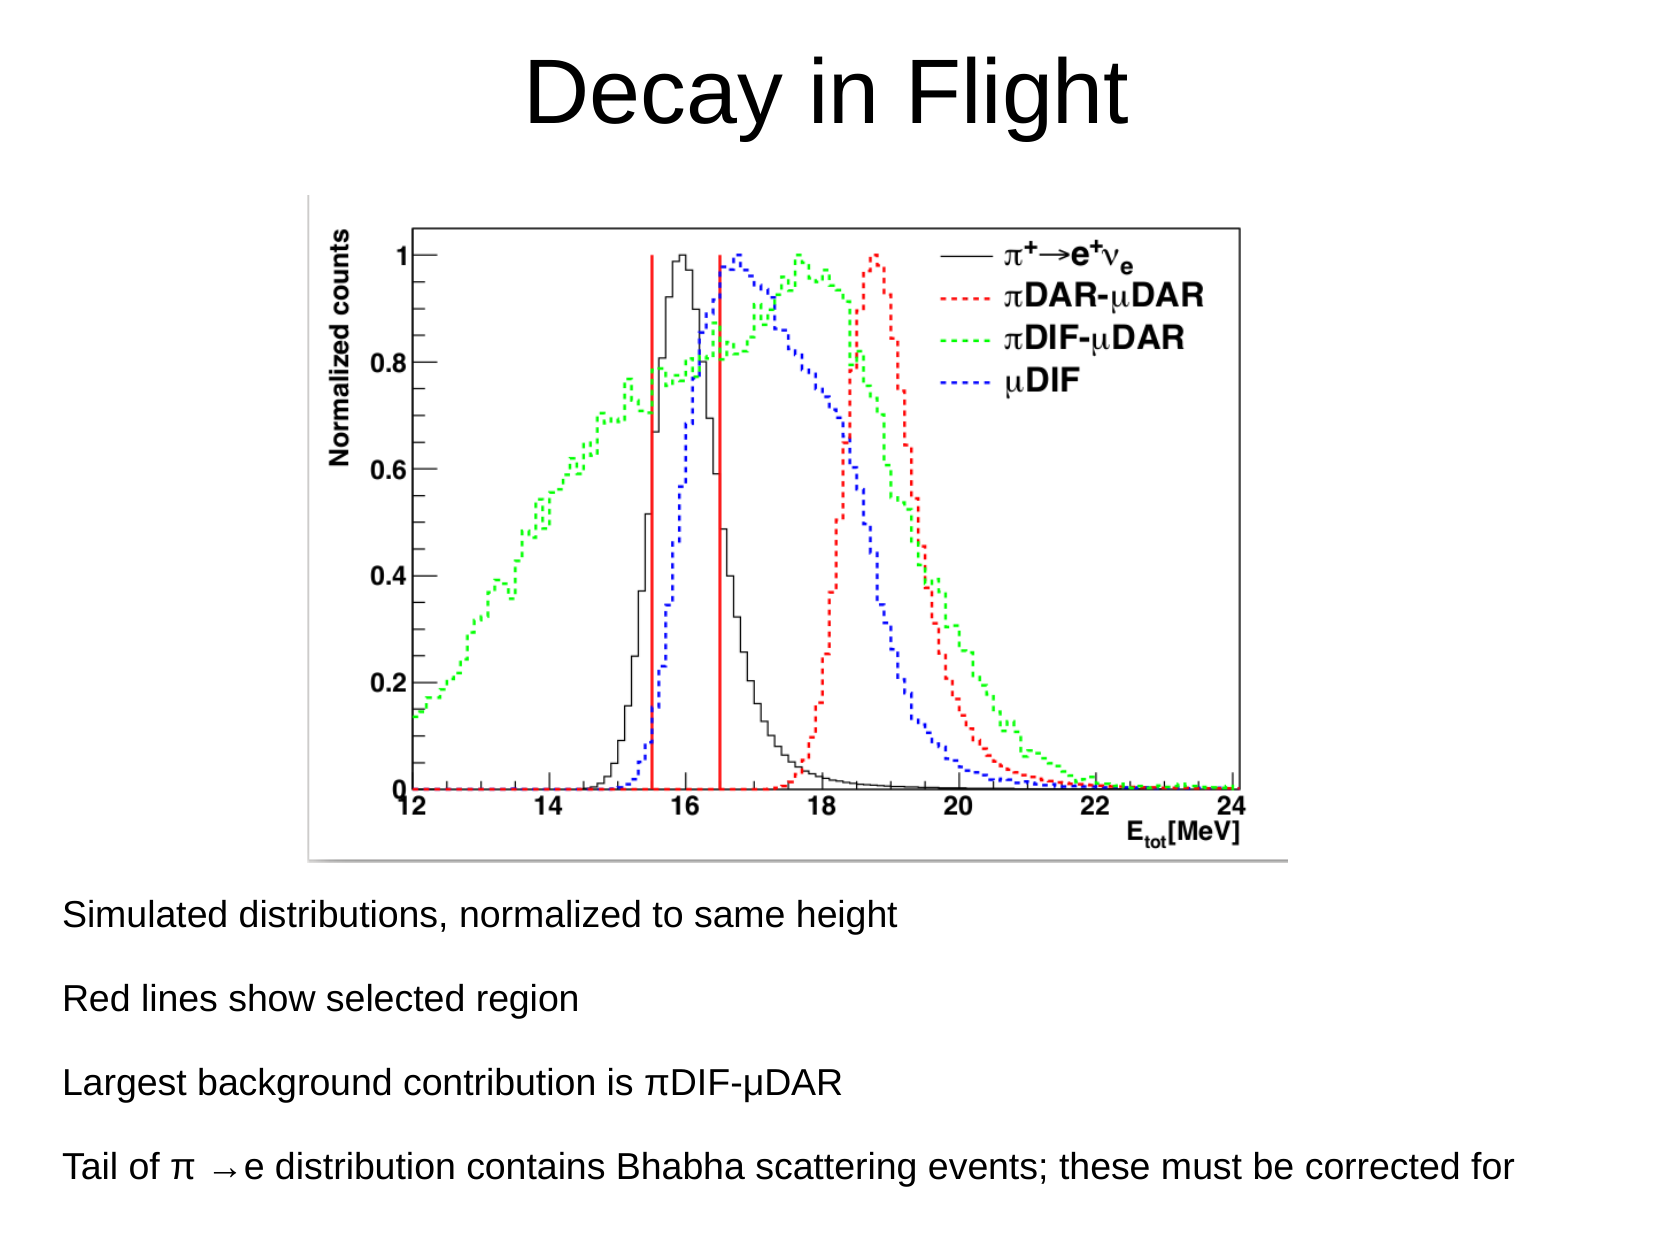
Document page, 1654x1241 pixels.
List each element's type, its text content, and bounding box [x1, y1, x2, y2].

picture [307, 195, 1288, 863]
title Decay in Flight [82, 0, 1571, 196]
text_box Simulated distributions, normalized to same height Red lines show selected region Largest background contribution is πDIF-μDAR Tail of π →e distribution contains Bhabha scattering events; these must be corrected for [47, 885, 1571, 1237]
